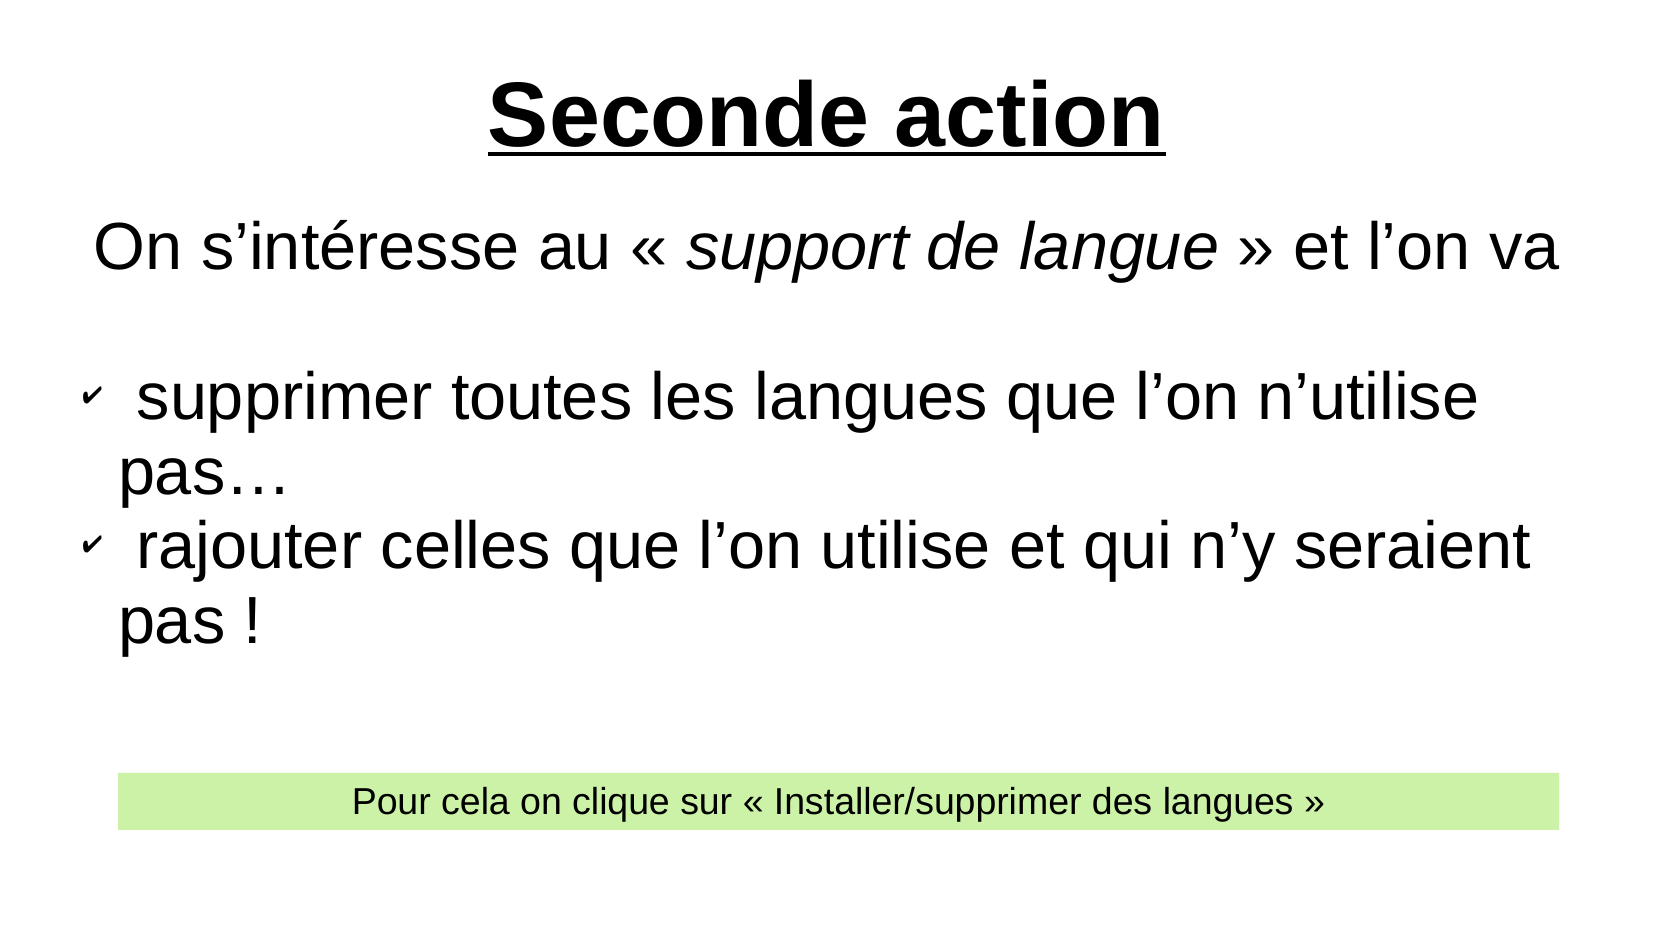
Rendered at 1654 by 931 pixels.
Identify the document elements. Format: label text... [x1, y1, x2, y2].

text_box Pour cela on clique sur « Installer/supprimer des langues » [118, 772, 1560, 830]
title Seconde action [82, 37, 1571, 193]
subtitle On s’intéresse au « support de langue » et l’on va supprimer toutes les langues que l’on n’utilise pas… rajouter celles que l’on utilise et qui n’y seraient pas ! [82, 209, 1571, 658]
